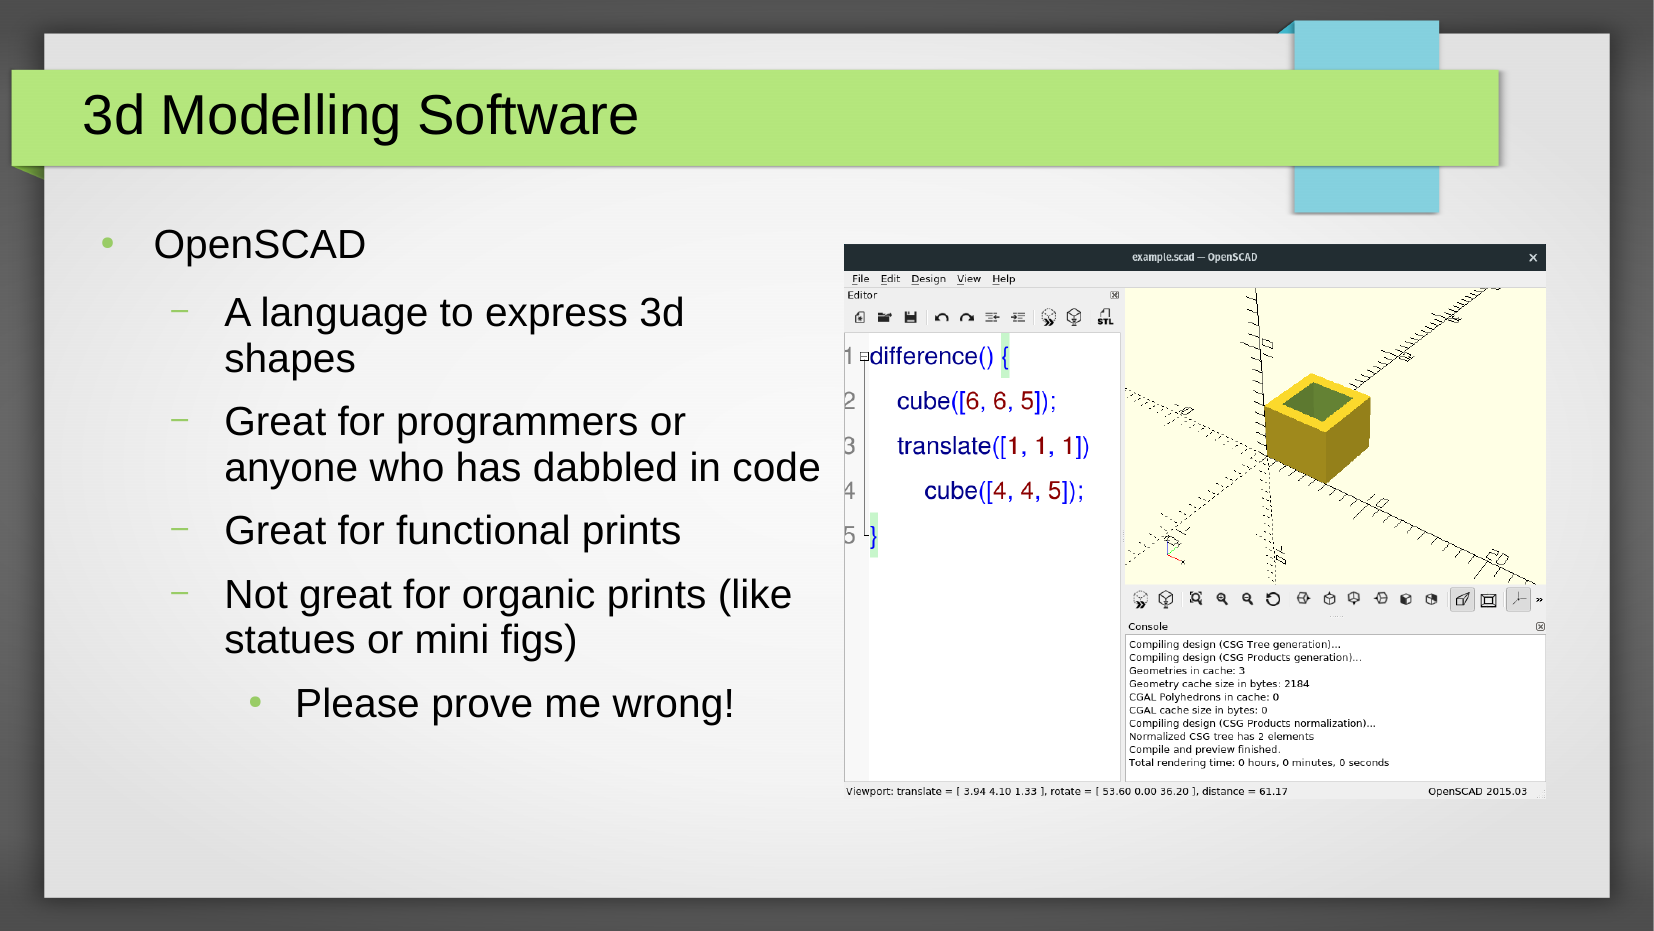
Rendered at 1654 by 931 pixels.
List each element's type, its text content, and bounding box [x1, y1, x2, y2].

picture [0, 0, 1654, 931]
title 3d Modelling Software [82, 70, 1264, 160]
list OpenSCAD A language to express 3d shapes Great for programmers or anyone who has dabbled in code Great for functional prints Not great for organic prints (like statues or mini figs) Please prove me wrong! [82, 221, 829, 761]
